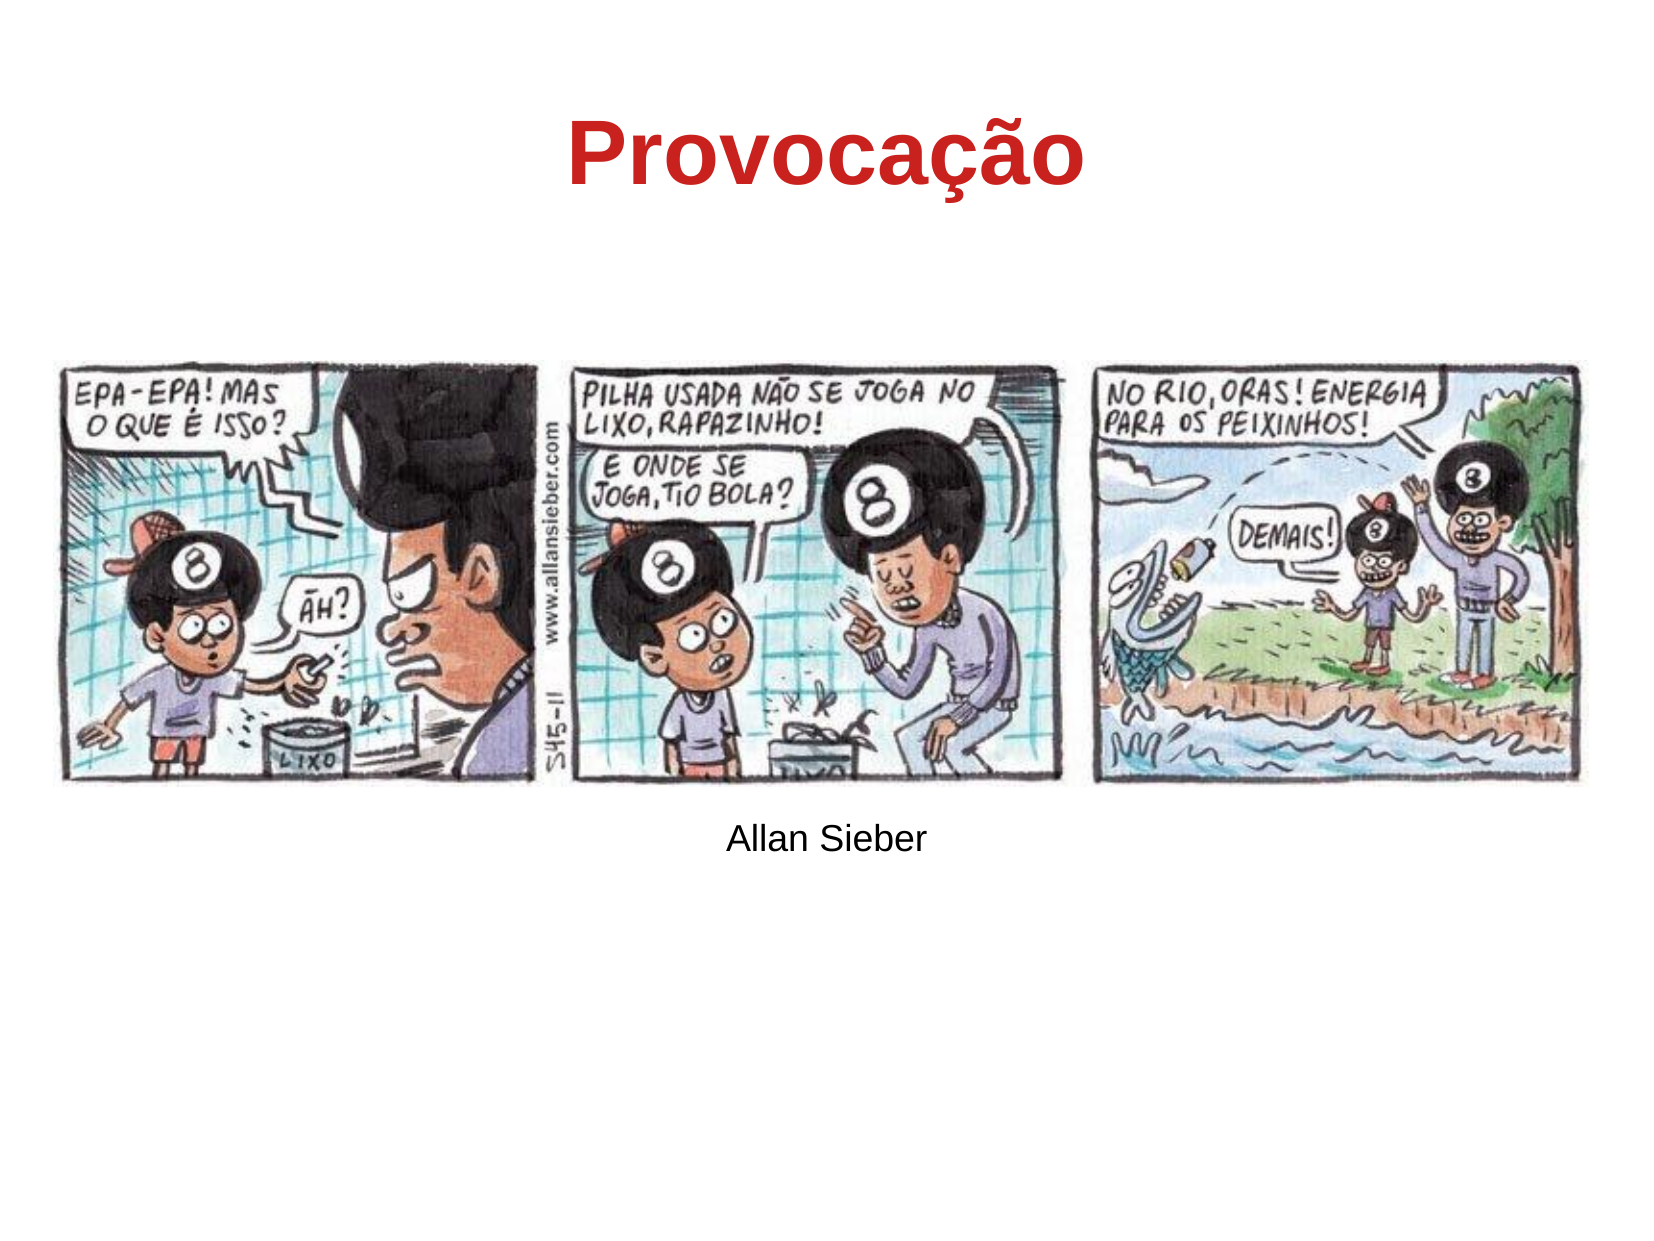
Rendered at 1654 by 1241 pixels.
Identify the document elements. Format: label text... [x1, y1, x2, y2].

title Provocação [82, 49, 1571, 257]
picture [53, 360, 1589, 787]
text_box Allan Sieber [620, 809, 1034, 869]
